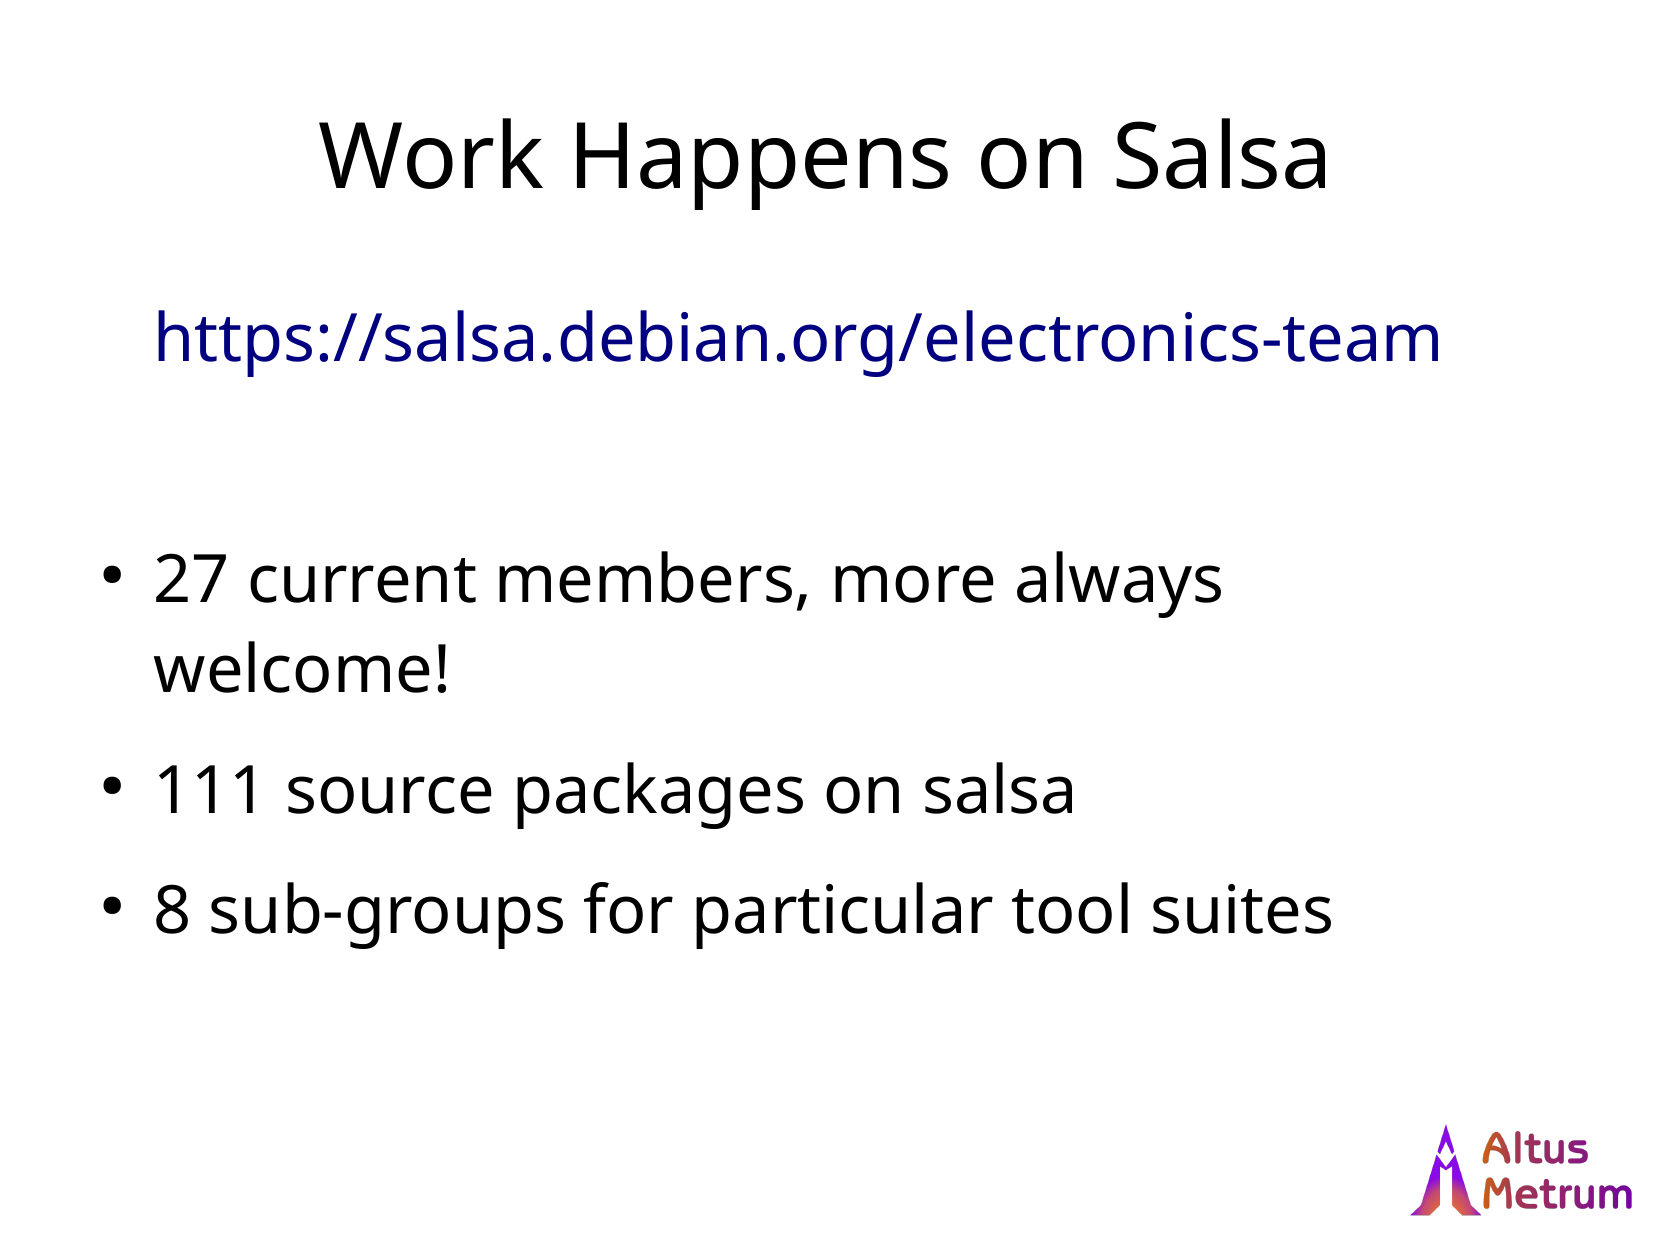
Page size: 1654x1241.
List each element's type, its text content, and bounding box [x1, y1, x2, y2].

title Work Happens on Salsa [82, 49, 1571, 257]
picture [1410, 1124, 1636, 1226]
list https://salsa.debian.org/electronics-team 27 current members, more always welcome! 111 source packages on salsa 8 sub-groups for particular tool suites [82, 290, 1538, 1010]
